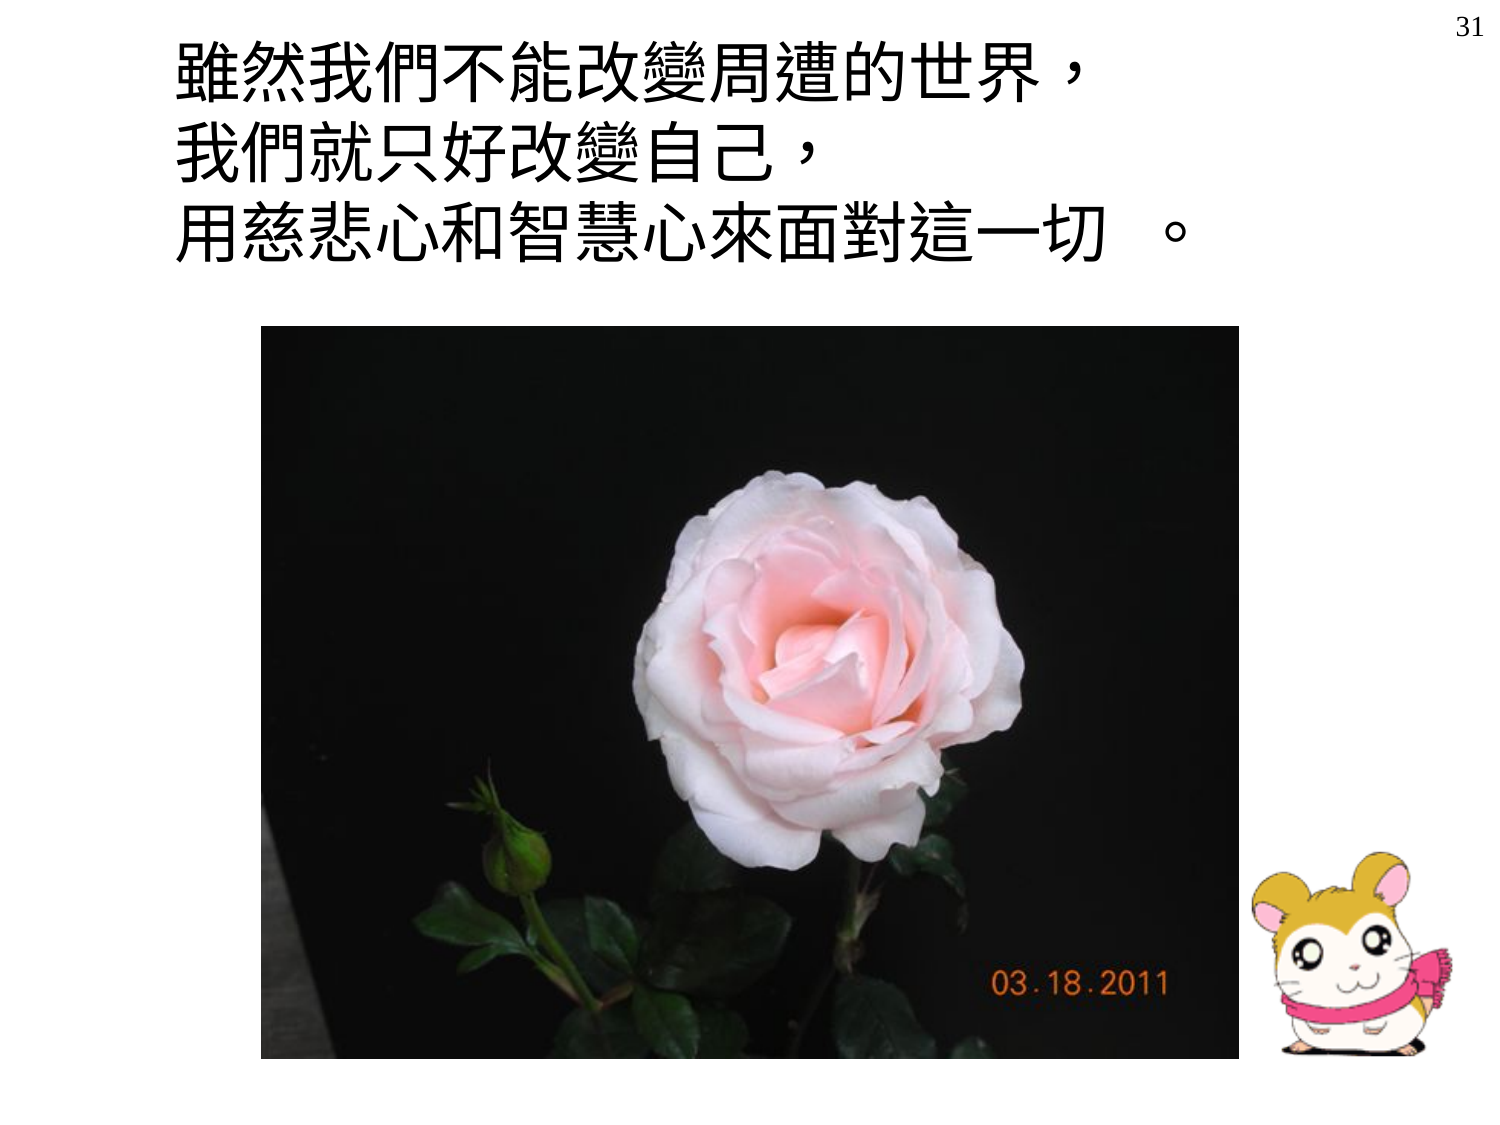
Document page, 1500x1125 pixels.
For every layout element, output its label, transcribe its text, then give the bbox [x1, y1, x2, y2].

text_box 雖然我們不能改變周遭的世界， 我們就只好改變自己， 用慈悲心和智慧心來面對這一切 。 [159, 23, 1377, 279]
picture [1246, 846, 1500, 1069]
text_box <編號> [1249, 0, 1500, 76]
picture [261, 326, 1239, 1059]
